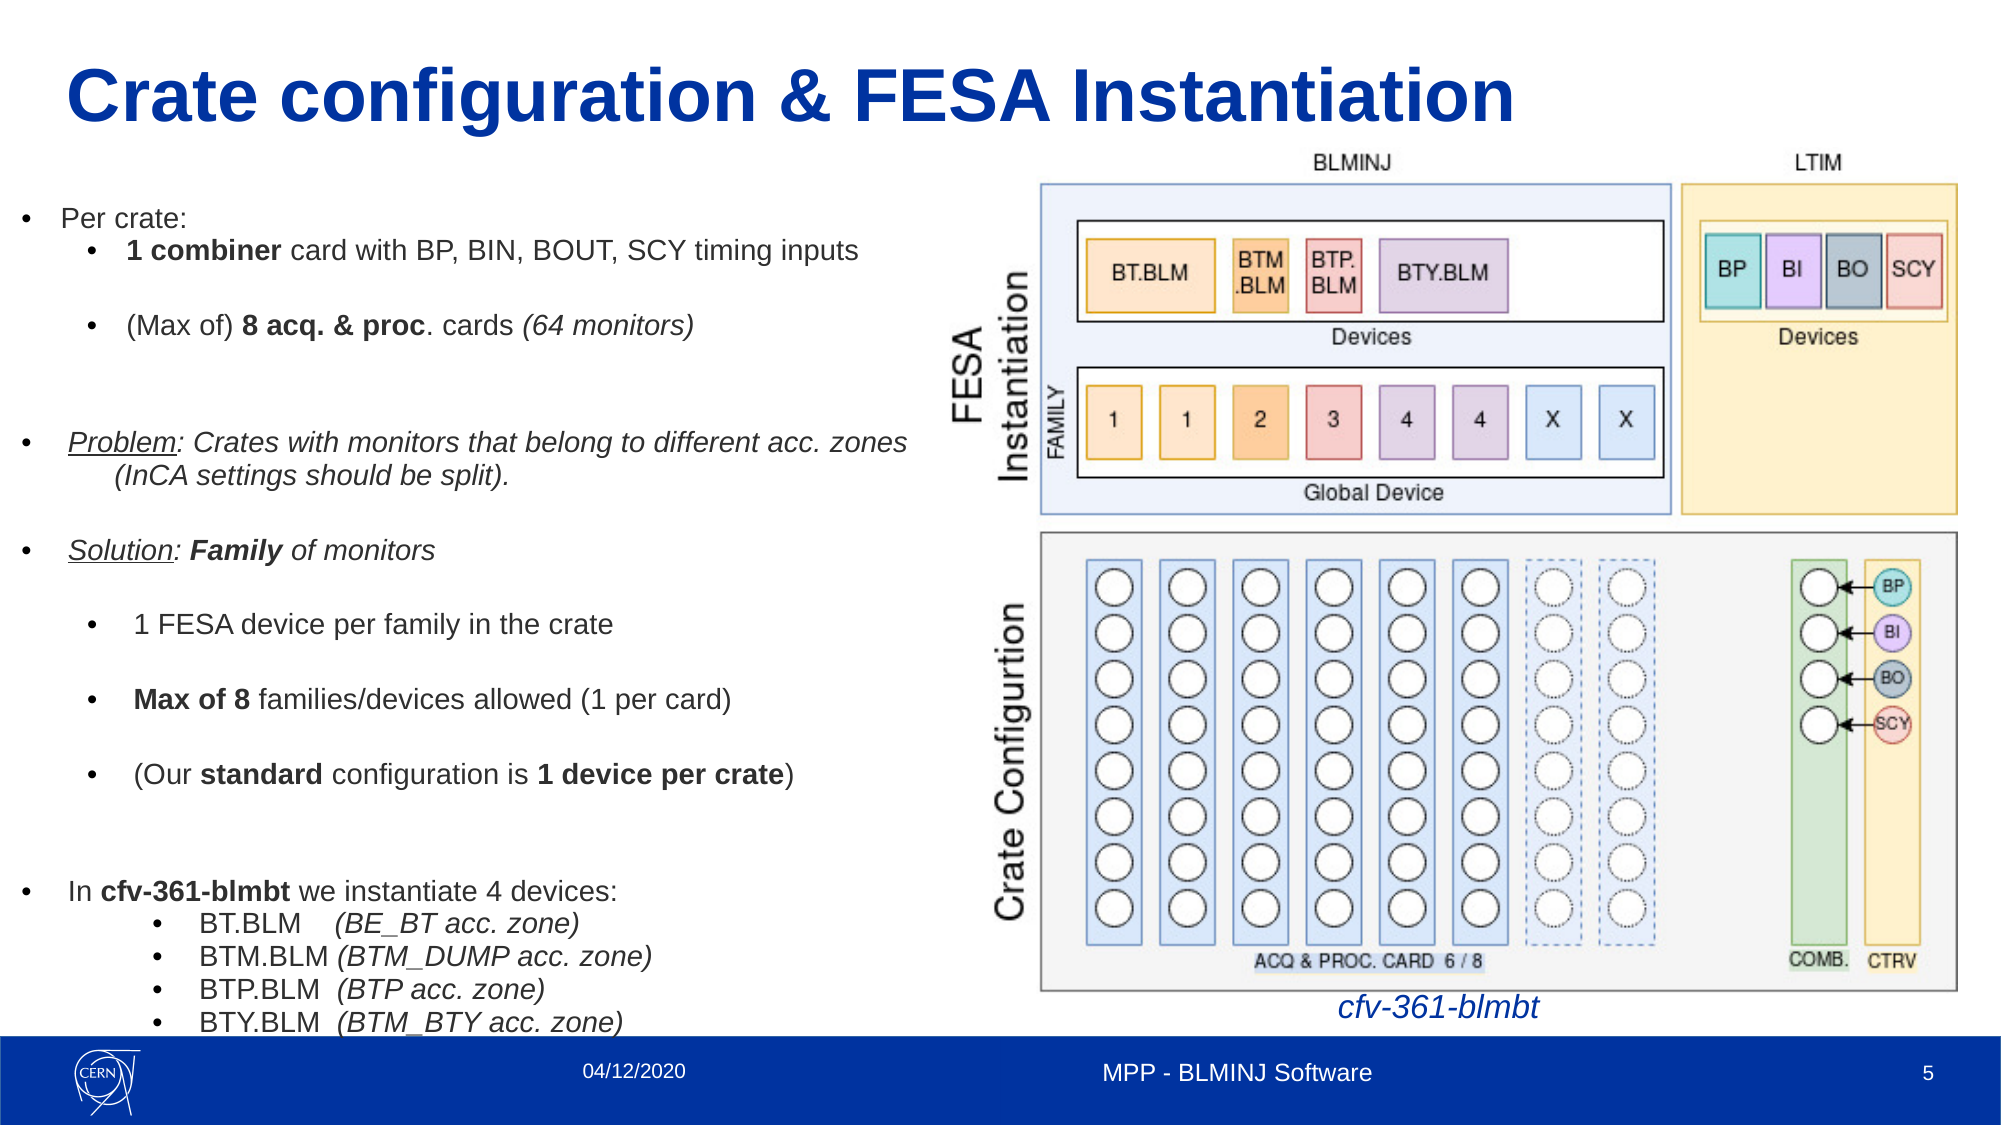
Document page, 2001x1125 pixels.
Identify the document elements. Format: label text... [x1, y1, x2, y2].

slide_number 5 [1822, 1042, 1935, 1103]
picture [1, 1037, 2000, 1125]
title Crate configuration & FESA Instantiation [66, 61, 1934, 168]
footer MPP - BLMINJ Software [698, 1042, 1777, 1103]
text_box Per crate: 1 combiner card with BP, BIN, BOUT, SCY timing inputs (Max of) 8 acq. & proc. cards (64 monitors) Problem: Crates with monitors that belong to different acc. zones (InCA settings should be split). Solution: Family of monitors 1 FESA device per family in the crate Max of 8 families/devices allowed (1 per card) (Our standard configuration is 1 device per crate) In cfv-361-blmbt we instantiate 4 devices: BT.BLM (BE_BT acc. zone) BTM.BLM (BTM_DUMP acc. zone) BTP.BLM (BTP acc. zone) BTY.BLM (BTM_BTY acc. zone) [4, 194, 943, 1019]
slide_number 04/12/2020 [571, 1041, 686, 1102]
picture [949, 147, 1958, 994]
text_box cfv-361-blmbt [1322, 980, 1585, 1054]
